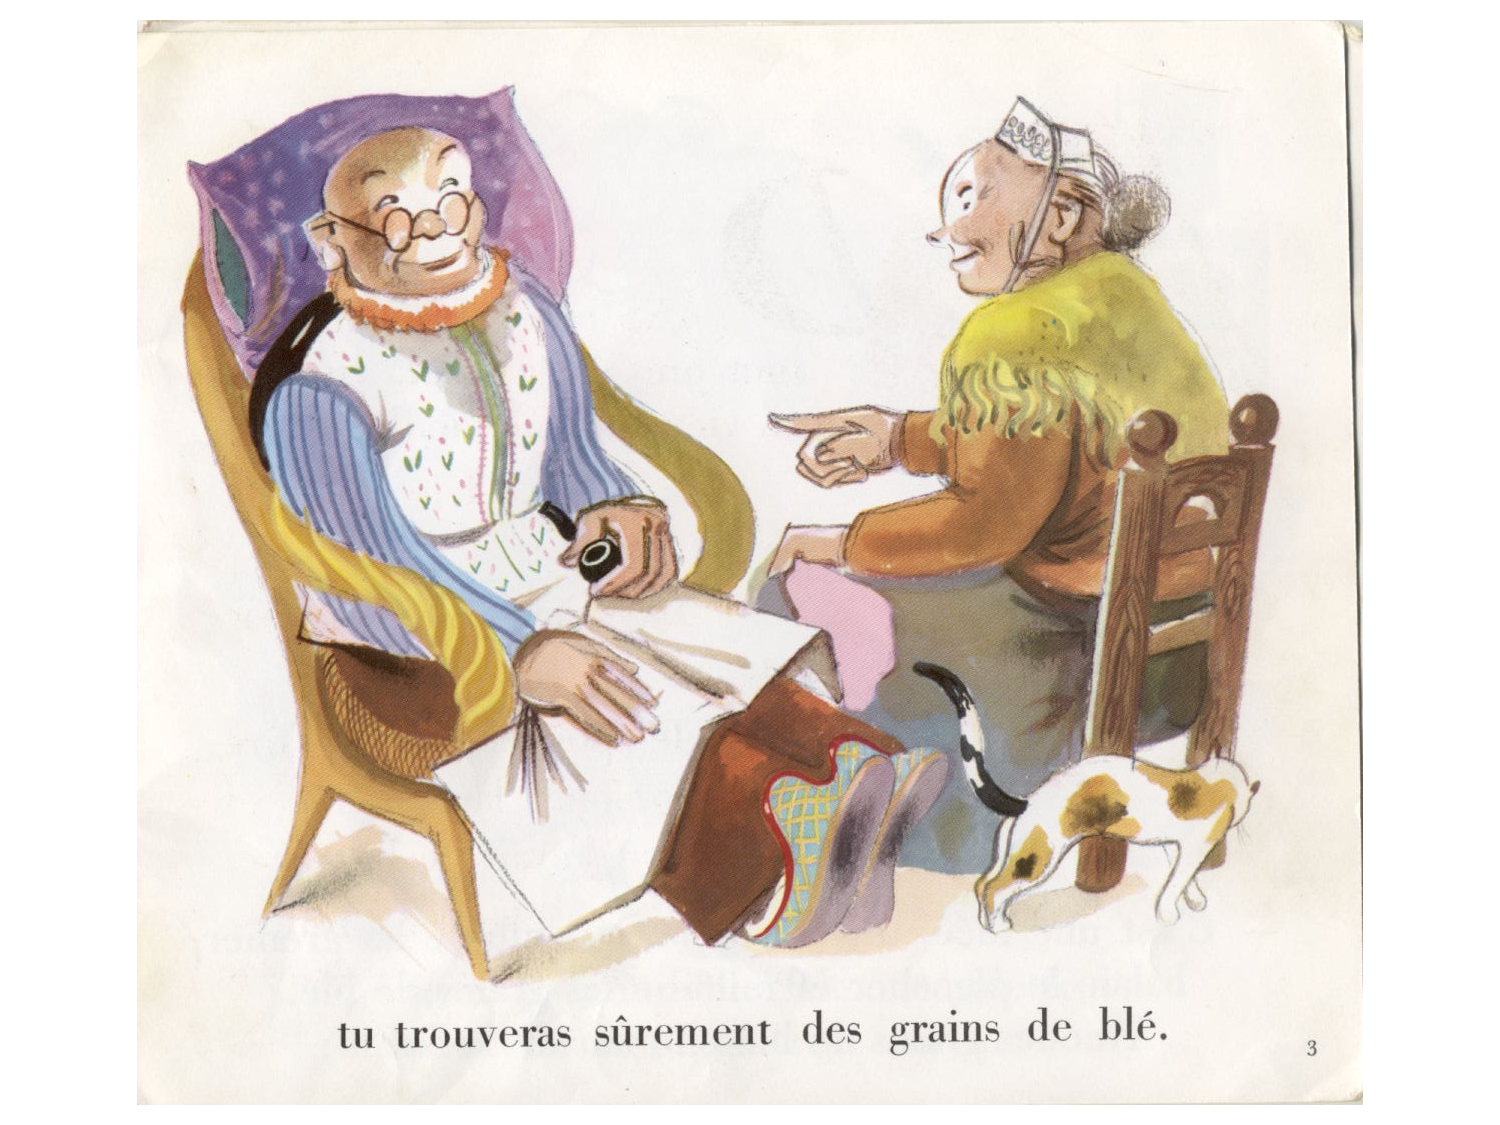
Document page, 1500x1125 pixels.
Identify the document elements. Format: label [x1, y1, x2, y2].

picture [137, 20, 1363, 1105]
